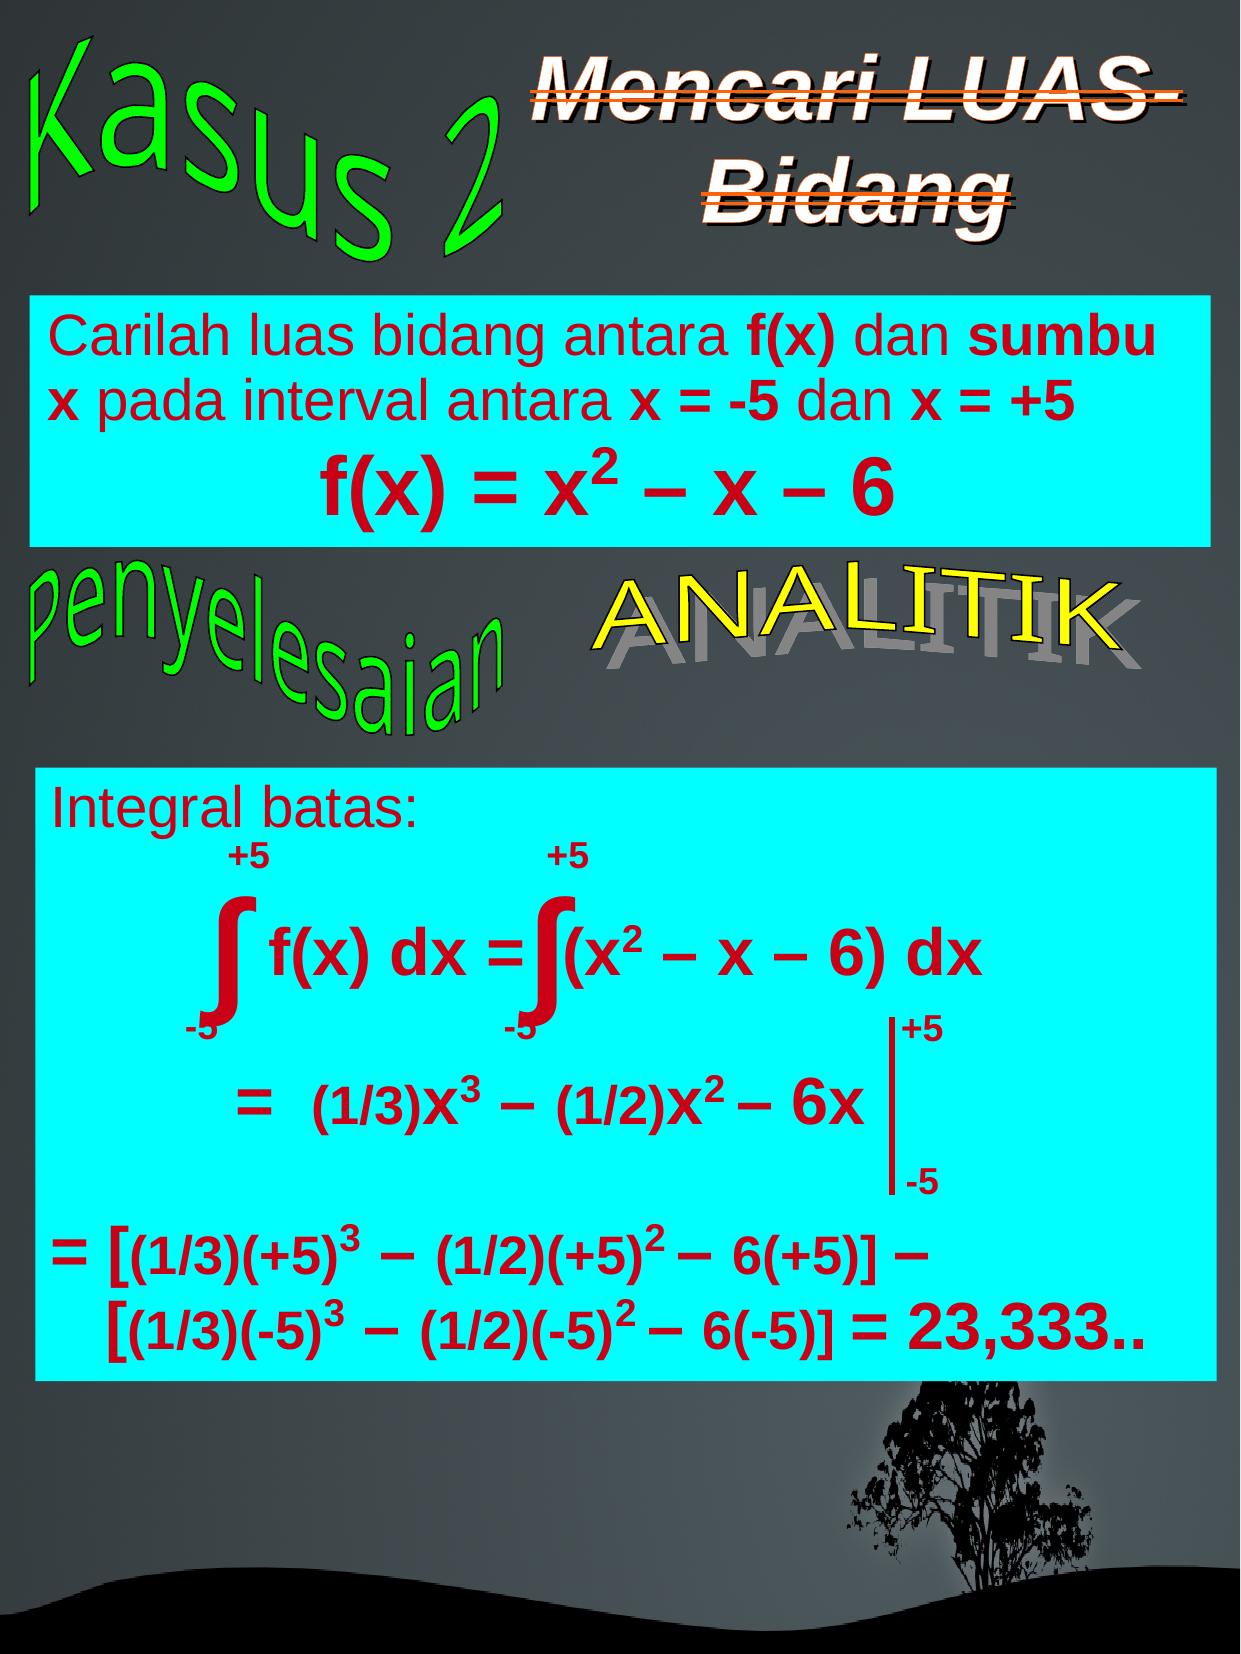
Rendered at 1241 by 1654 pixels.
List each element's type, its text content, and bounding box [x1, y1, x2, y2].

text_box Penyelesaian [208, 588, 245, 671]
text_box +5 [868, 999, 973, 1057]
text_box Kasus 2 [185, 81, 239, 193]
text_box -5 [466, 998, 571, 1055]
text_box Kasus 2 [100, 62, 167, 171]
text_box Penyelesaian [472, 618, 502, 713]
text_box Penyelesaian [316, 641, 347, 721]
text_box Penyelesaian [254, 574, 262, 684]
text_box Kasus 2 [29, 36, 95, 215]
text_box Penyelesaian [354, 656, 392, 735]
text_box -5 [147, 998, 253, 1055]
text_box Carilah luas bidang antara f(x) dan sumbu x pada interval antara x = -5 dan x = +5 f(x) = x2 – x – 6 [29, 295, 1211, 547]
text_box Penyelesaian [115, 560, 155, 639]
text_box ANALITIK [1011, 574, 1043, 643]
text_box ANALITIK [847, 561, 896, 631]
text_box Penyelesaian [161, 565, 205, 676]
text_box Mencari LUAS-Bidang [472, 29, 1241, 250]
picture [461, 209, 472, 232]
text_box Kasus 2 [445, 105, 472, 144]
text_box Penyelesaian [424, 649, 461, 732]
text_box ∫ [194, 884, 254, 1034]
picture [0, 0, 1241, 1654]
text_box -5 [868, 1153, 973, 1210]
text_box ANALITIK [758, 565, 836, 636]
text_box Kasus 2 [444, 188, 472, 257]
text_box ANALITIK [940, 568, 1006, 638]
text_box Integral batas: f(x) dx = (x2 – x – 6) dx = (1/3)x3 – (1/2)x2 – 6x = [(1/3)(+5)3 – (1/2)(+5)2 – 6(+5)] – [(1/3)(-5)3 – (1/2)(-5)2 – 6(-5)] = 23,333.. [35, 767, 1217, 1382]
text_box Kasus 2 [335, 154, 392, 262]
text_box ANALITIK [679, 570, 748, 643]
text_box Penyelesaian [272, 621, 309, 704]
text_box Kasus 2 [255, 108, 317, 242]
text_box +5 [194, 826, 300, 884]
text_box +5 [513, 826, 619, 884]
text_box ANALITIK [903, 565, 935, 634]
text_box Penyelesaian [29, 569, 60, 686]
text_box ANALITIK [590, 579, 668, 650]
text_box ANALITIK [1059, 578, 1123, 650]
text_box ∫ [513, 884, 573, 1034]
text_box Penyelesaian [405, 660, 414, 736]
text_box Penyelesaian [67, 567, 104, 647]
